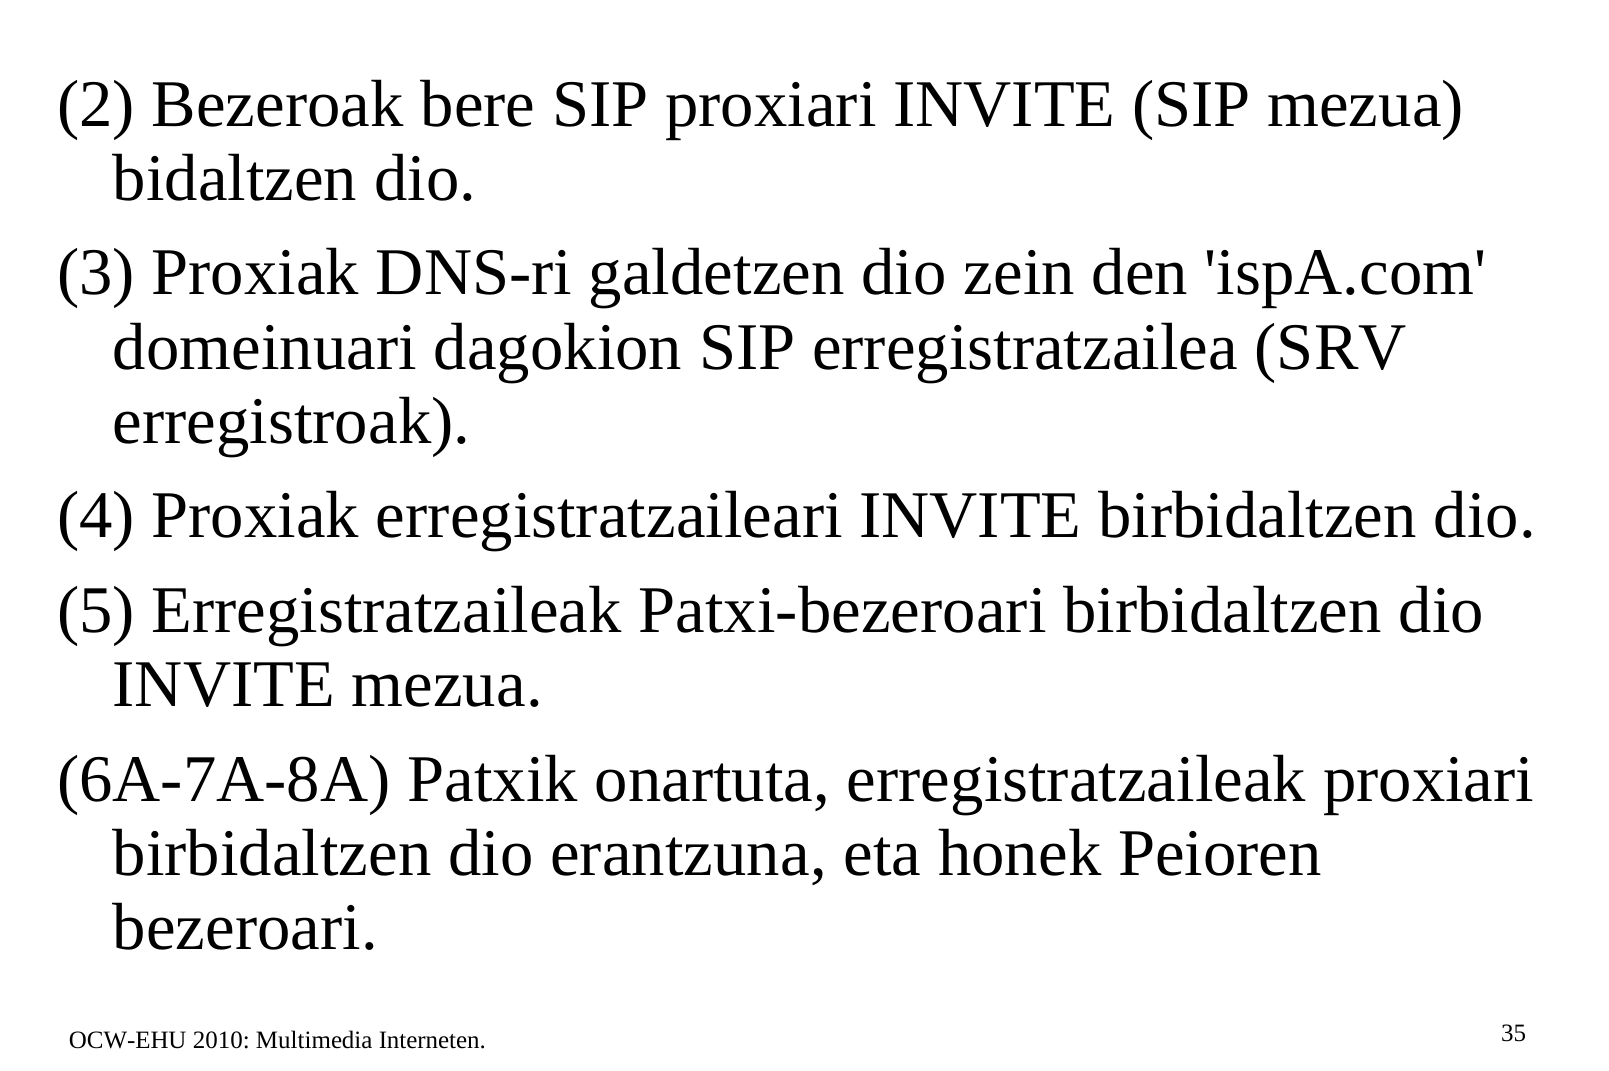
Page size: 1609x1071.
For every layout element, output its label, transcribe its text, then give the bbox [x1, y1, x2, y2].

list (2) Bezeroak bere SIP proxiari INVITE (SIP mezua) bidaltzen dio. (3) Proxiak DNS-ri galdetzen dio zein den 'ispA.com' domeinuari dagokion SIP erregistratzailea (SRV erregistroak). (4) Proxiak erregistratzaileari INVITE birbidaltzen dio. (5) Erregistratzaileak Patxi-bezeroari birbidaltzen dio INVITE mezua. (6A-7A-8A) Patxik onartuta, erregistratzaileak proxiari birbidaltzen dio erantzuna, eta honek Peioren bezeroari. [41, 59, 1555, 999]
